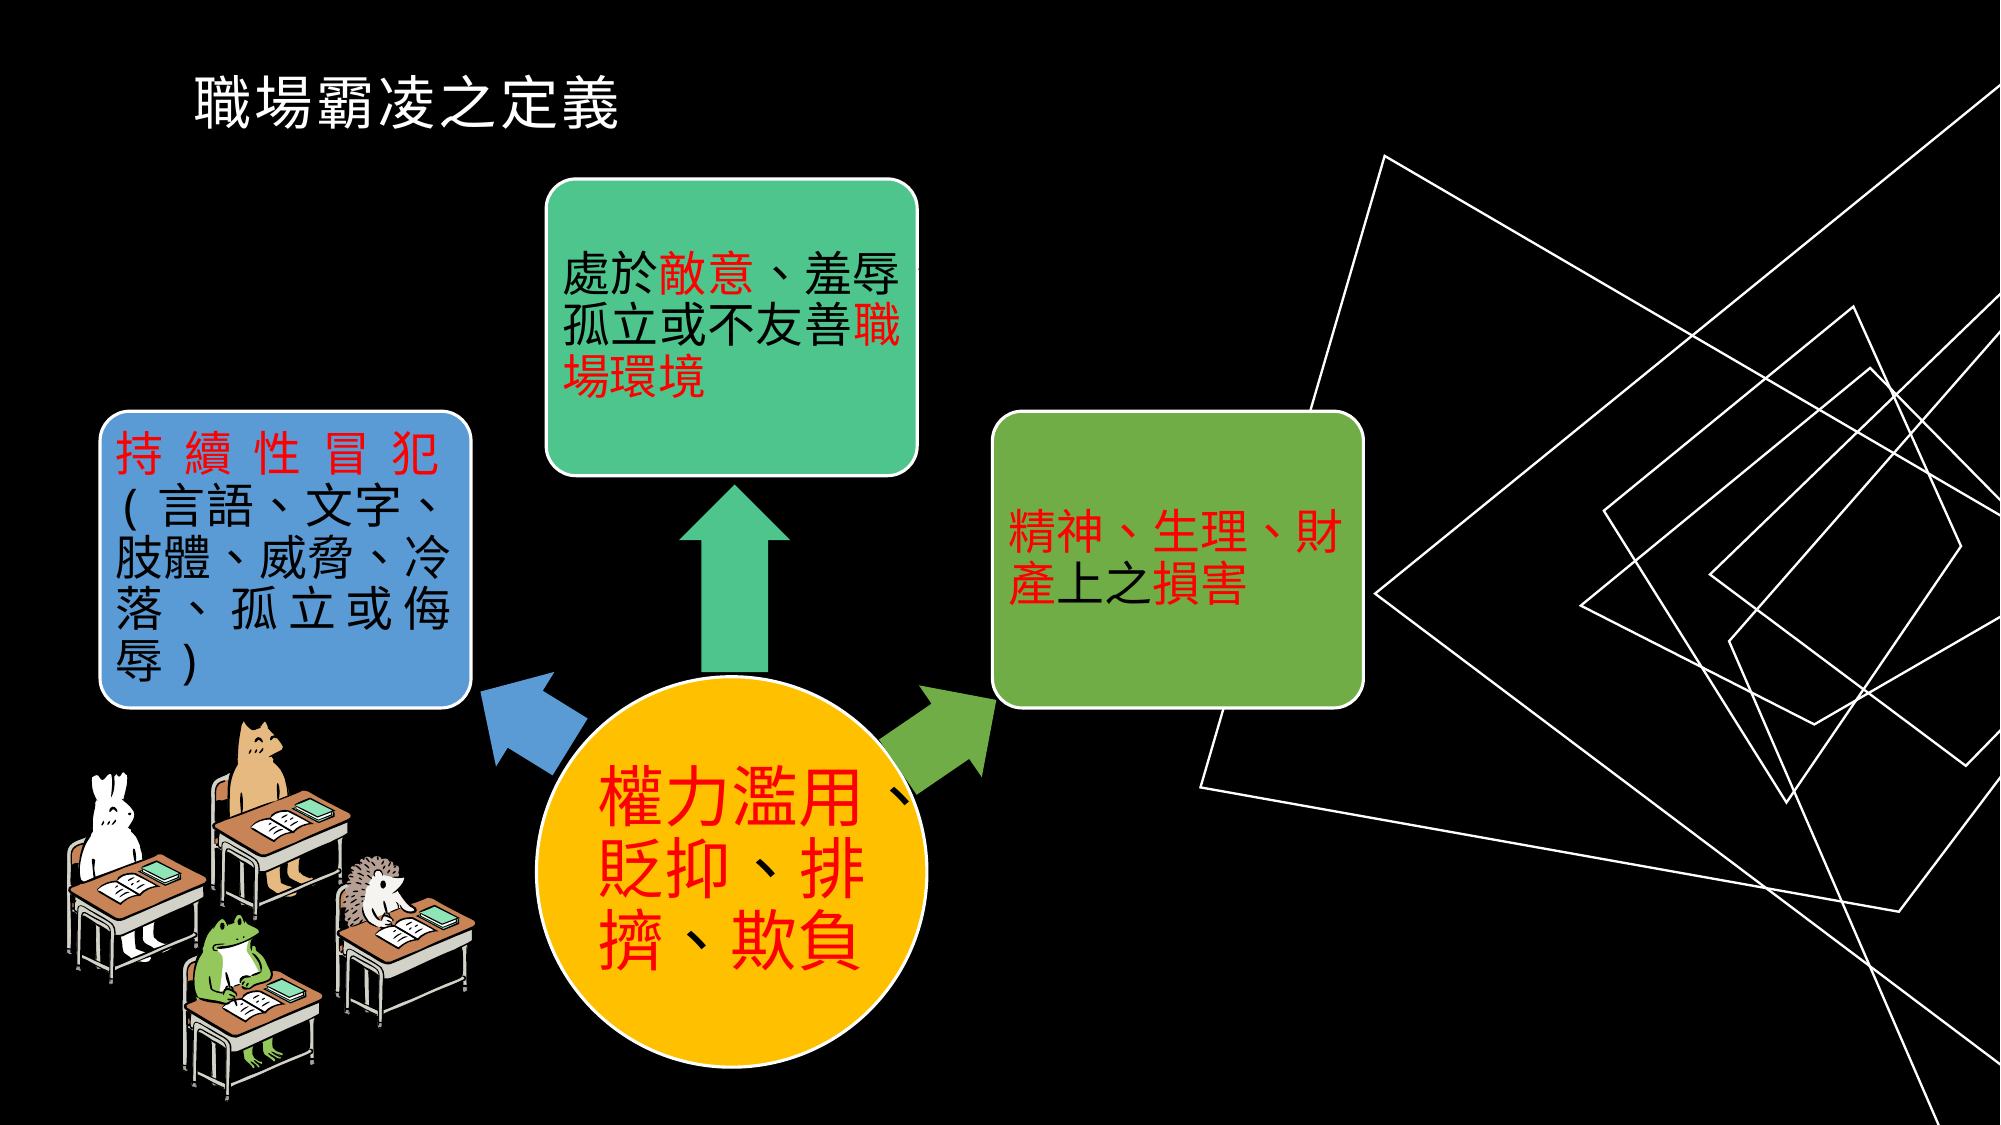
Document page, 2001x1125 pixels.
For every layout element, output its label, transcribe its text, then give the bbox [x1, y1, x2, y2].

text_box [679, 484, 791, 673]
text_box 處於敵意、羞辱、孤立或不友善職場環境 [546, 178, 918, 476]
text_box 持續性冒犯(言語、文字、肢體、威脅、冷落、孤立或侮辱) [100, 411, 472, 708]
text_box [878, 685, 997, 795]
picture [65, 719, 479, 1102]
text_box 精神、生理、財產上之損害 [992, 411, 1364, 708]
text_box [480, 671, 588, 776]
title 職場霸凌之定義 [178, 45, 699, 145]
text_box 權力濫用、貶抑、排擠、欺負 [536, 676, 927, 1068]
